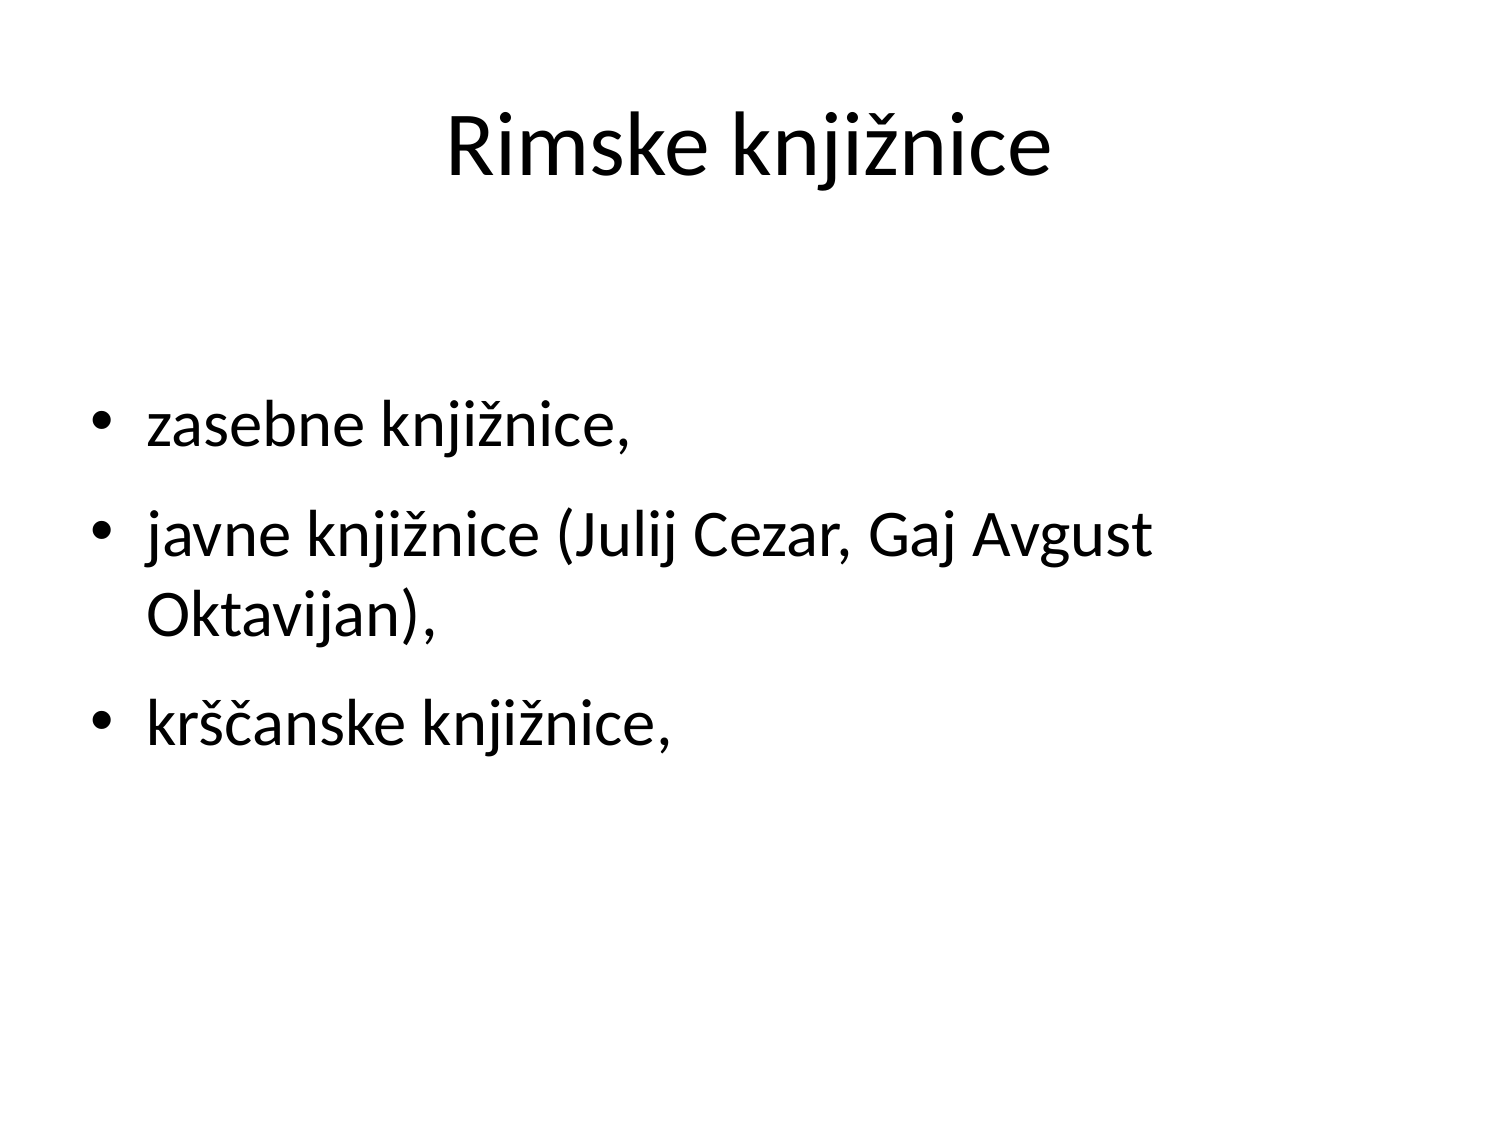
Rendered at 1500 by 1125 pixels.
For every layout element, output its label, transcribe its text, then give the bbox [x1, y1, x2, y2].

list zasebne knjižnice, javne knjižnice (Julij Cezar, Gaj Avgust Oktavijan), krščanske knjižnice, [75, 262, 1425, 1005]
title Rimske knjižnice [75, 45, 1425, 233]
